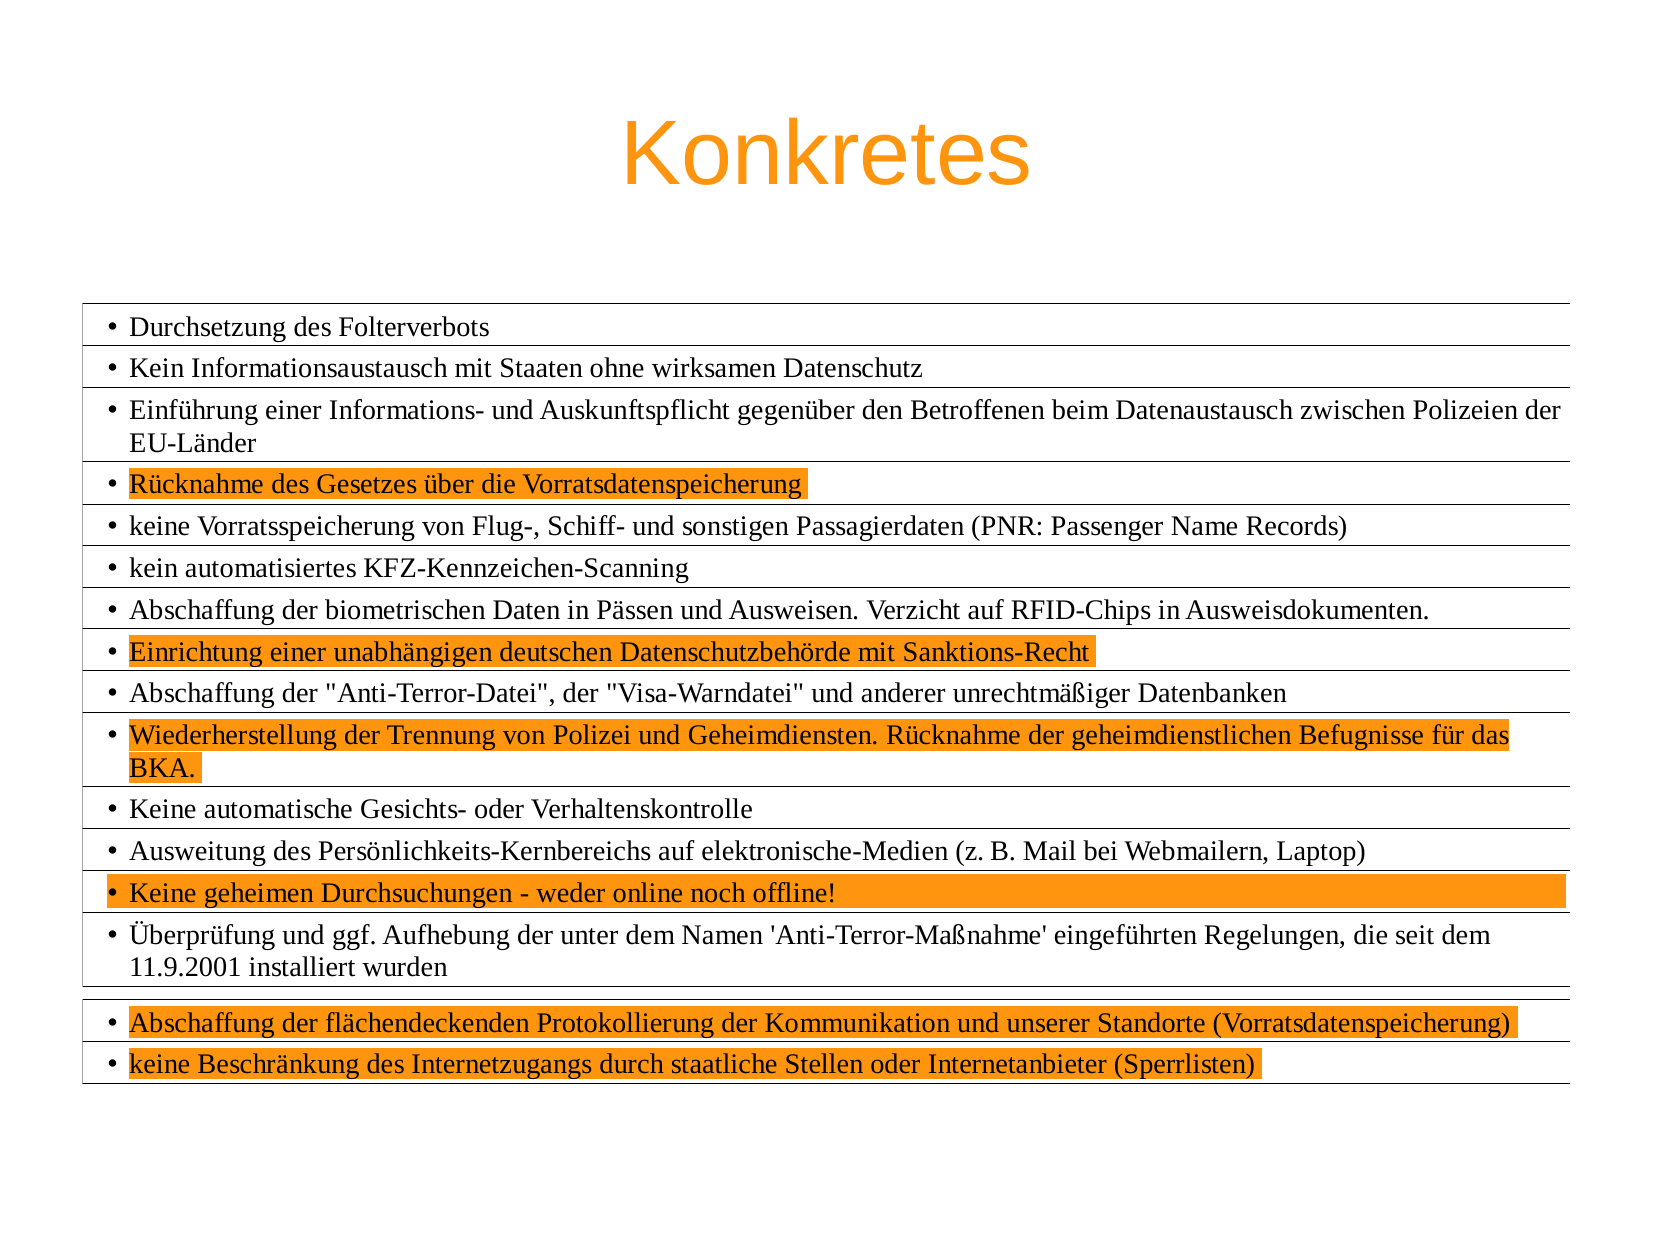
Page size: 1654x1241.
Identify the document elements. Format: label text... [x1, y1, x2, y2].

title Konkretes [82, 56, 1571, 250]
chart [82, 290, 1570, 1109]
